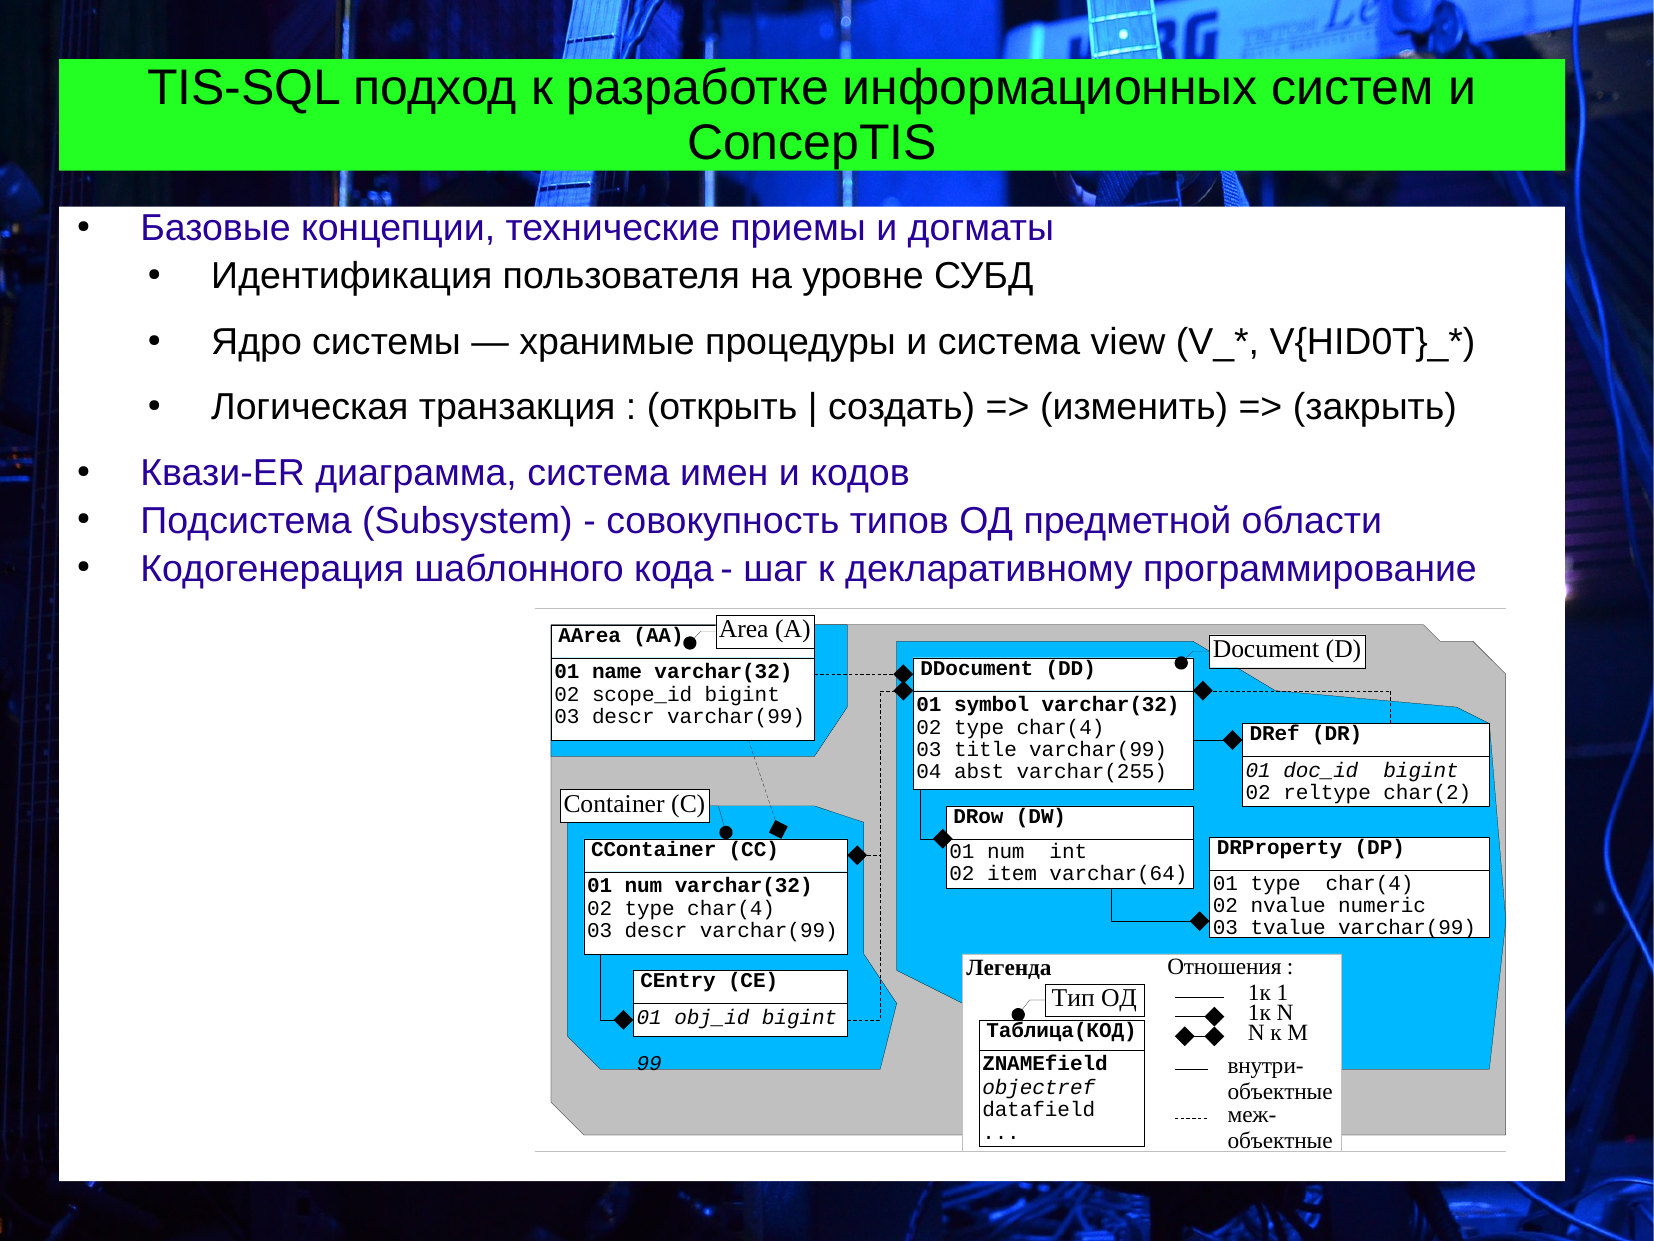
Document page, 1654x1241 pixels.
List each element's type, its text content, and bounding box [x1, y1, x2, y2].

list Базовые концепции, технические приемы и догматы Идентификация пользователя на уровне СУБД Ядро системы — хранимые процедуры и система view (V_*, V{HID0T}_*) Логическая транзакция : (открыть | создать) => (изменить) => (закрыть) Квази-ER диаграмма, система имен и кодов Подсистема (Subsystem) - совокупность типов ОД предметной области Кодогенерация шаблонного кода - шаг к декларативному программирование [59, 206, 1565, 1182]
picture [0, 0, 1654, 1241]
title TIS-SQL подход к разработке информационных систем и ConcepTIS [59, 59, 1566, 171]
